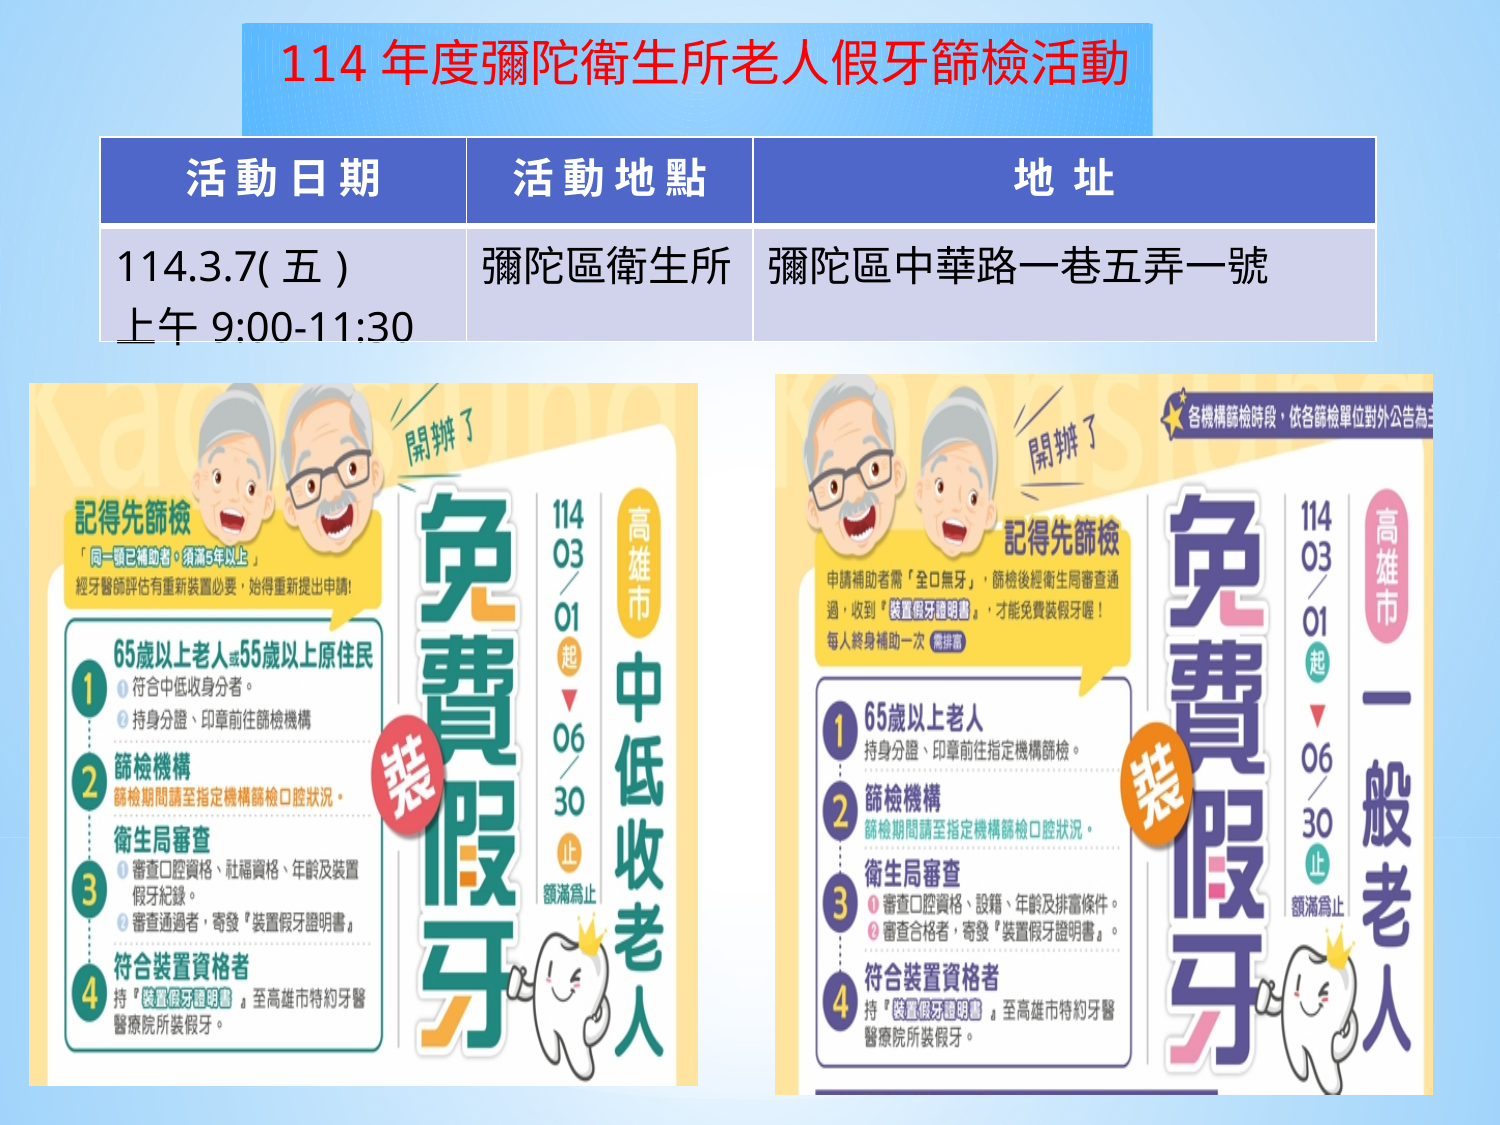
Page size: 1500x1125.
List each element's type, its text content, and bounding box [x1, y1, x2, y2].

table_header 地 址 [754, 138, 1375, 223]
table_cell 彌陀區中華路一巷五弄一號 [754, 229, 1375, 341]
text_box 114年度彌陀衛生所老人假牙篩檢活動 [242, 23, 1153, 136]
table_cell 彌陀區衛生所 [467, 229, 752, 341]
table_header 活 動 地 點 [467, 138, 752, 223]
picture [29, 383, 698, 1086]
table_cell 114.3.7(五) 上午9:00-11:30 [101, 229, 466, 341]
table_header 活 動 日 期 [101, 138, 466, 223]
picture [775, 374, 1433, 1095]
